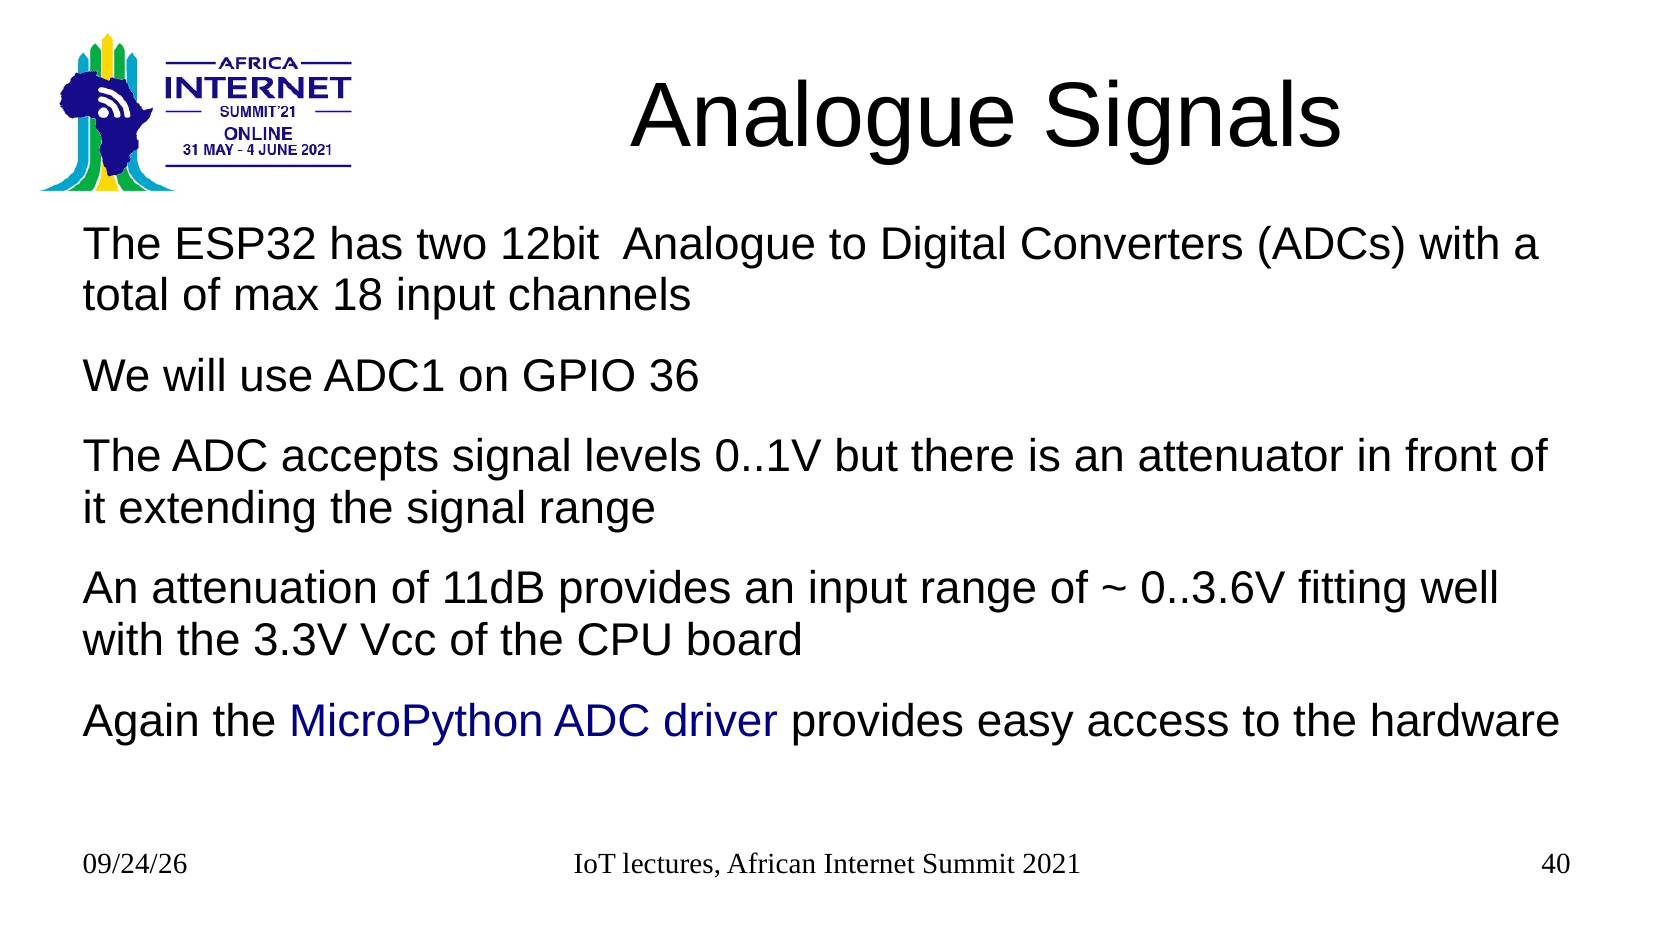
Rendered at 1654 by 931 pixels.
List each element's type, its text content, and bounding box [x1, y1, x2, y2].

picture [9, 11, 384, 207]
title Analogue Signals [403, 37, 1571, 193]
list The ESP32 has two 12bit Analogue to Digital Converters (ADCs) with a total of max 18 input channels We will use ADC1 on GPIO 36 The ADC accepts signal levels 0..1V but there is an attenuator in front of it extending the signal range An attenuation of 11dB provides an input range of ~ 0..3.6V fitting well with the 3.3V Vcc of the CPU board Again the MicroPython ADC driver provides easy access to the hardware [82, 217, 1571, 758]
